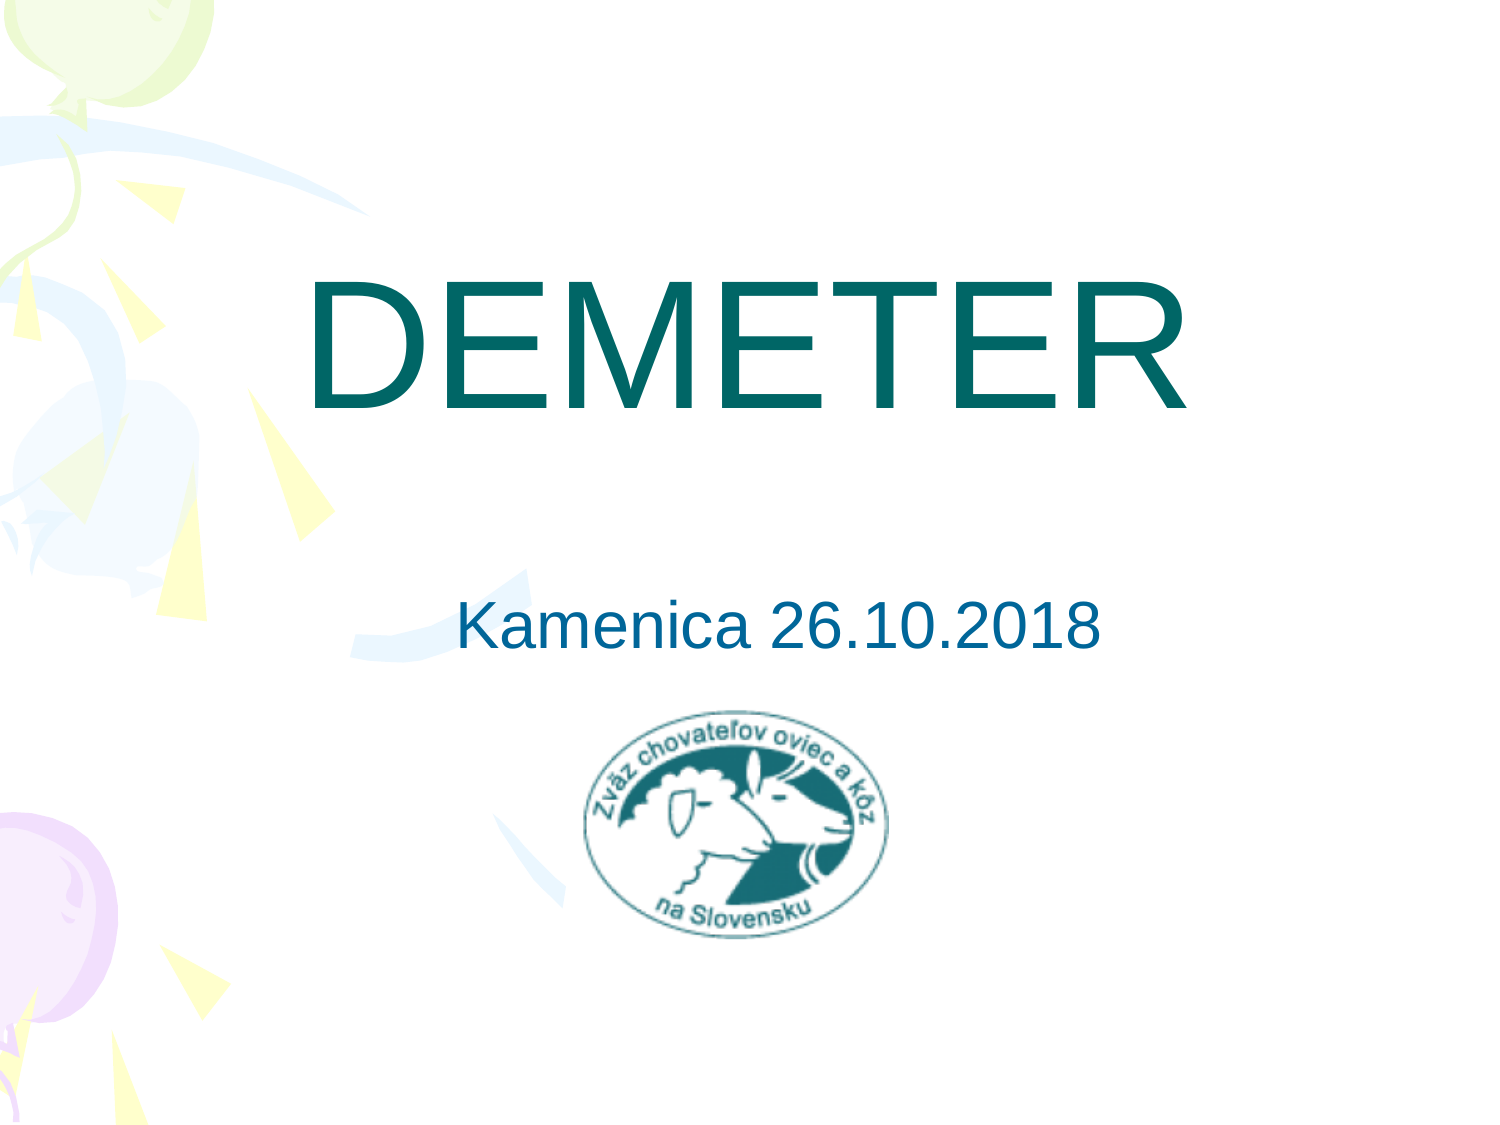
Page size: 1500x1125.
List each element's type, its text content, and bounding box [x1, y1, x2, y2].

list Kamenica 26.10.2018 [75, 574, 1426, 994]
picture [582, 671, 889, 979]
title DEMETER [72, 231, 1426, 457]
